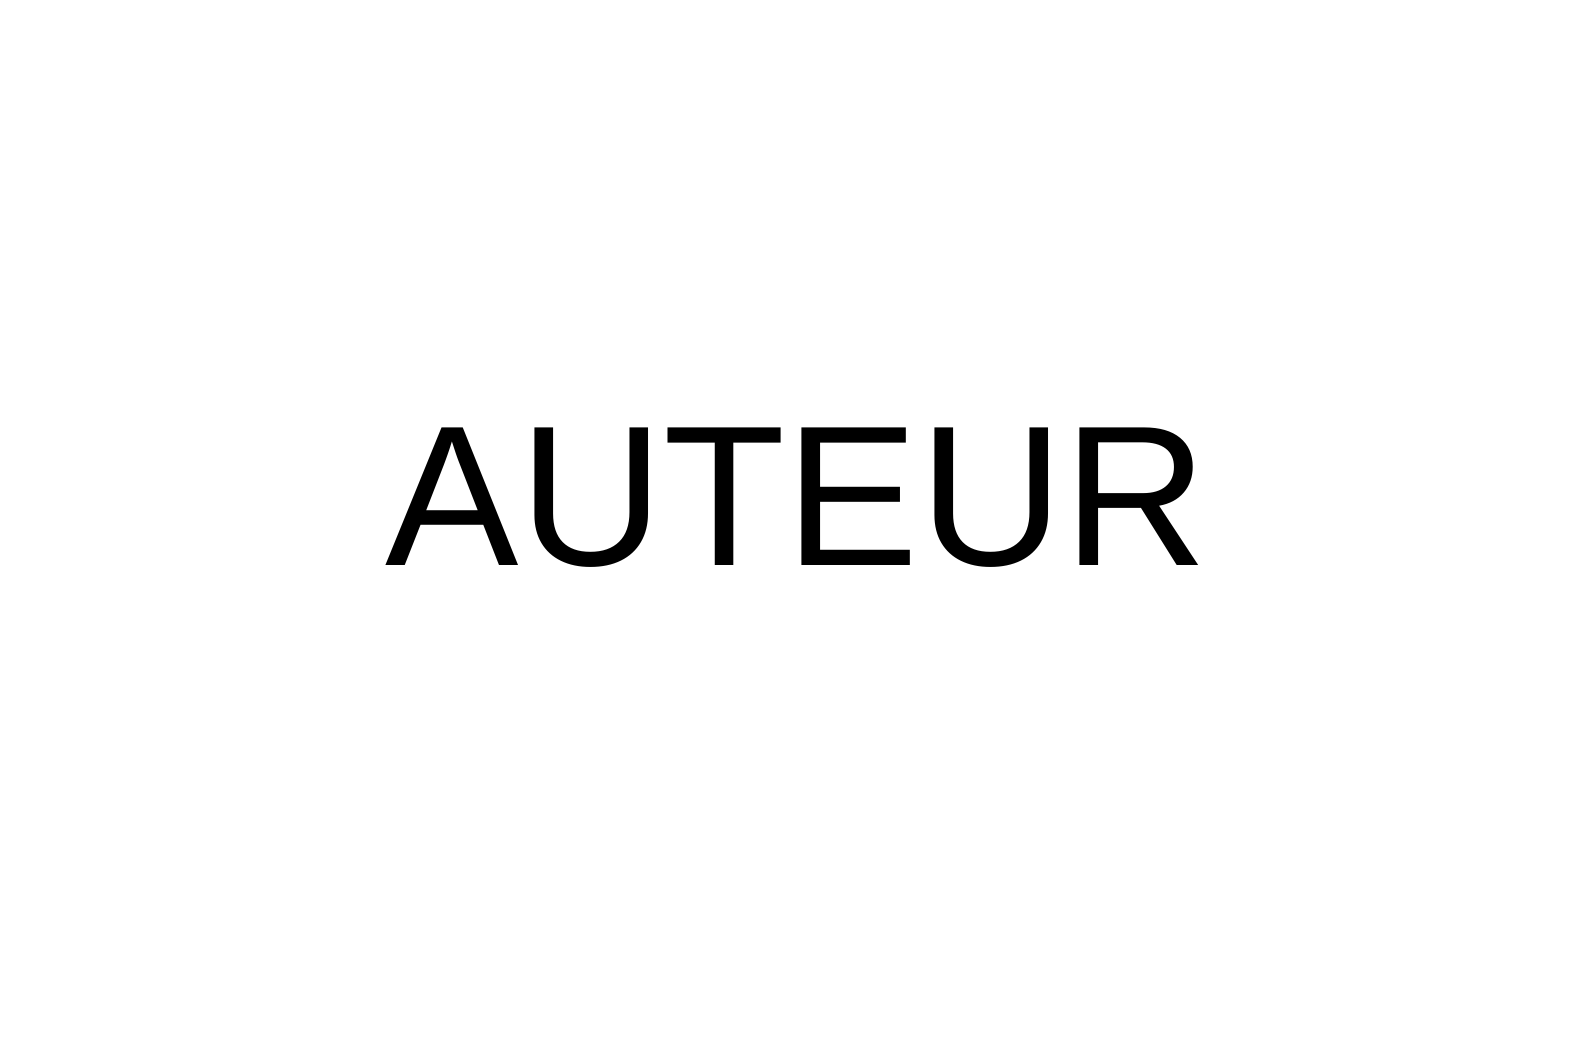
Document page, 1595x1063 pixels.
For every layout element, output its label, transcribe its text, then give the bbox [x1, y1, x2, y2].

subtitle AUTEUR [79, 42, 1515, 951]
